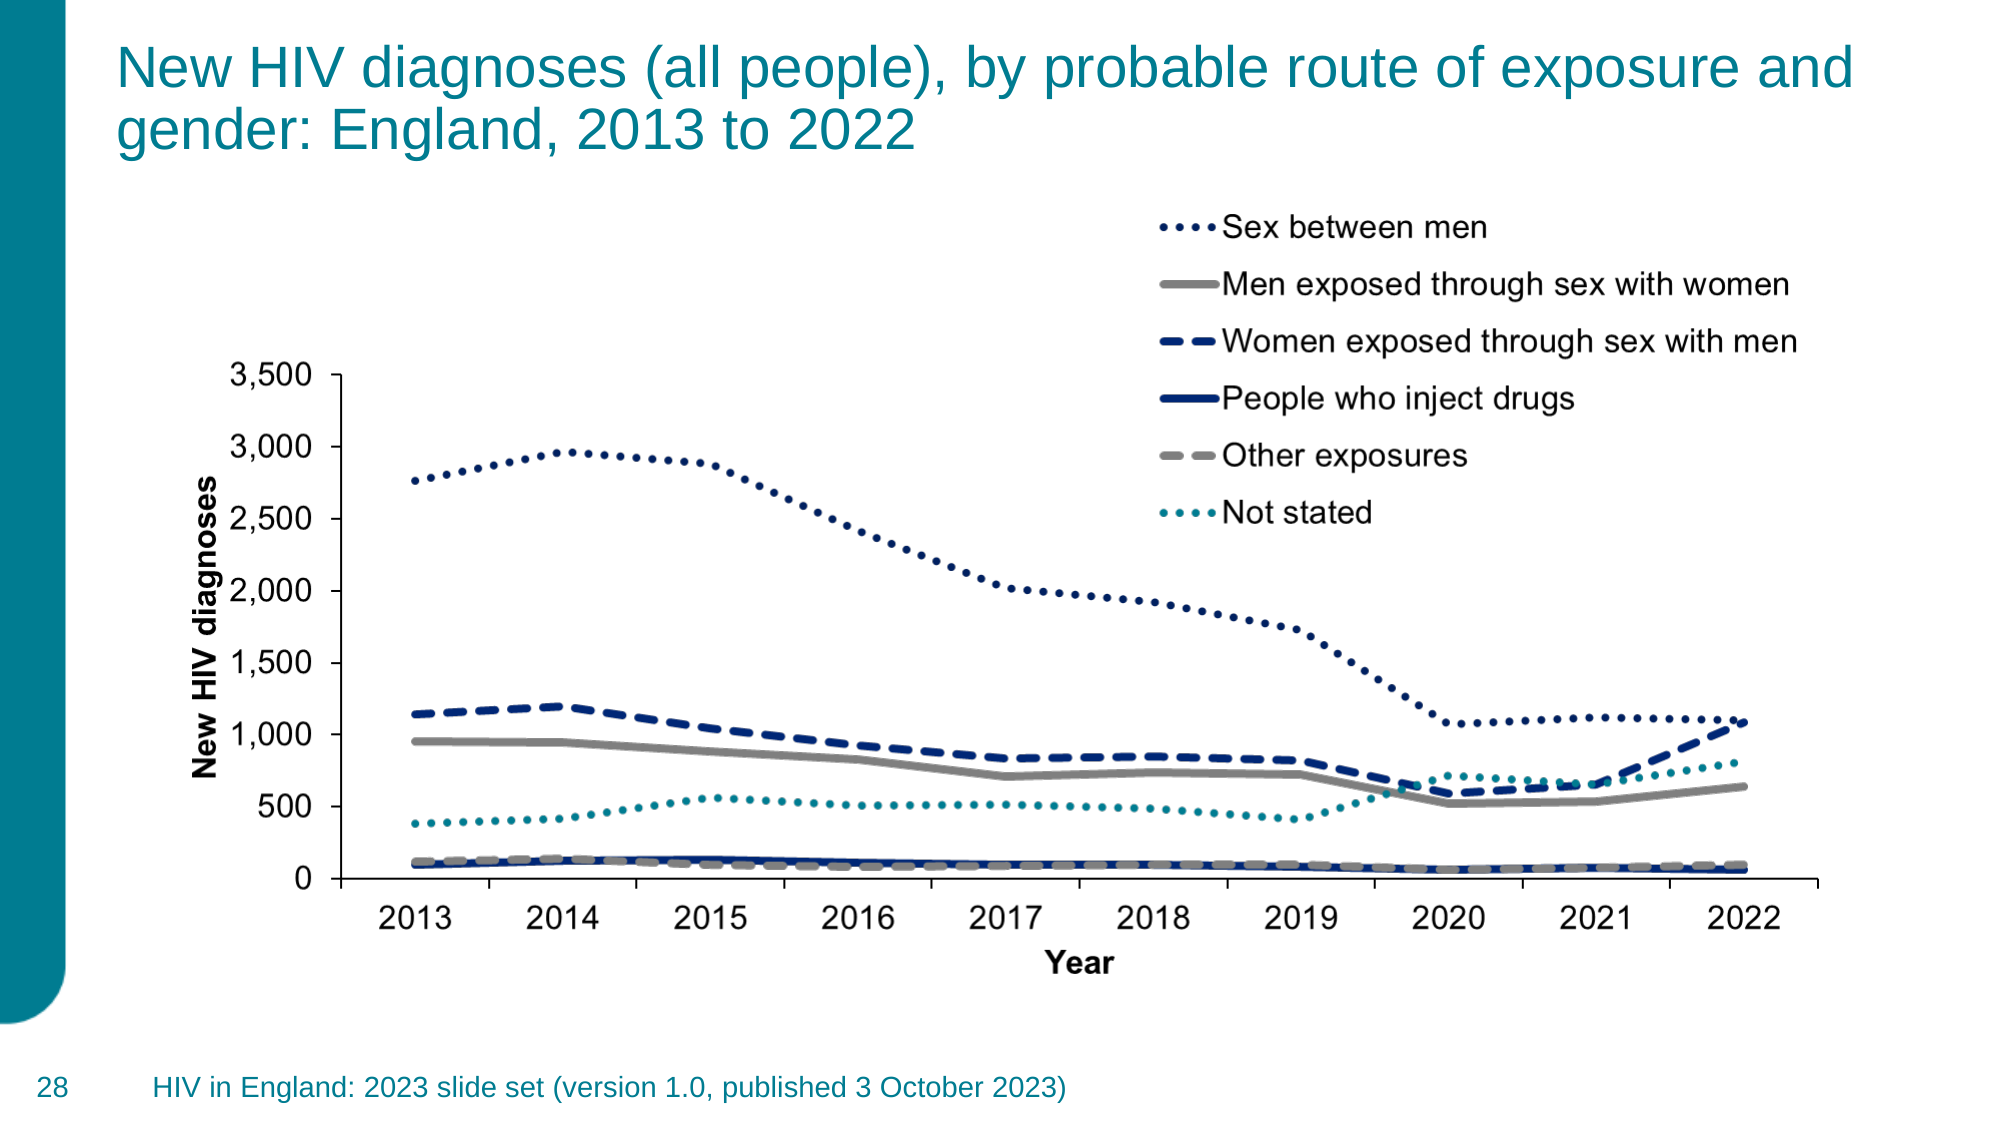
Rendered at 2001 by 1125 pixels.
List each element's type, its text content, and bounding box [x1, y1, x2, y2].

text_box [21, 1056, 120, 1117]
text_box HIV in England: 2023 slide set (version 1.0, published 3 October 2023) [137, 1056, 1780, 1116]
title New HIV diagnoses (all people), by probable route of exposure and gender: England, 2013 to 2022 [101, 29, 1926, 189]
picture [159, 188, 1841, 1007]
